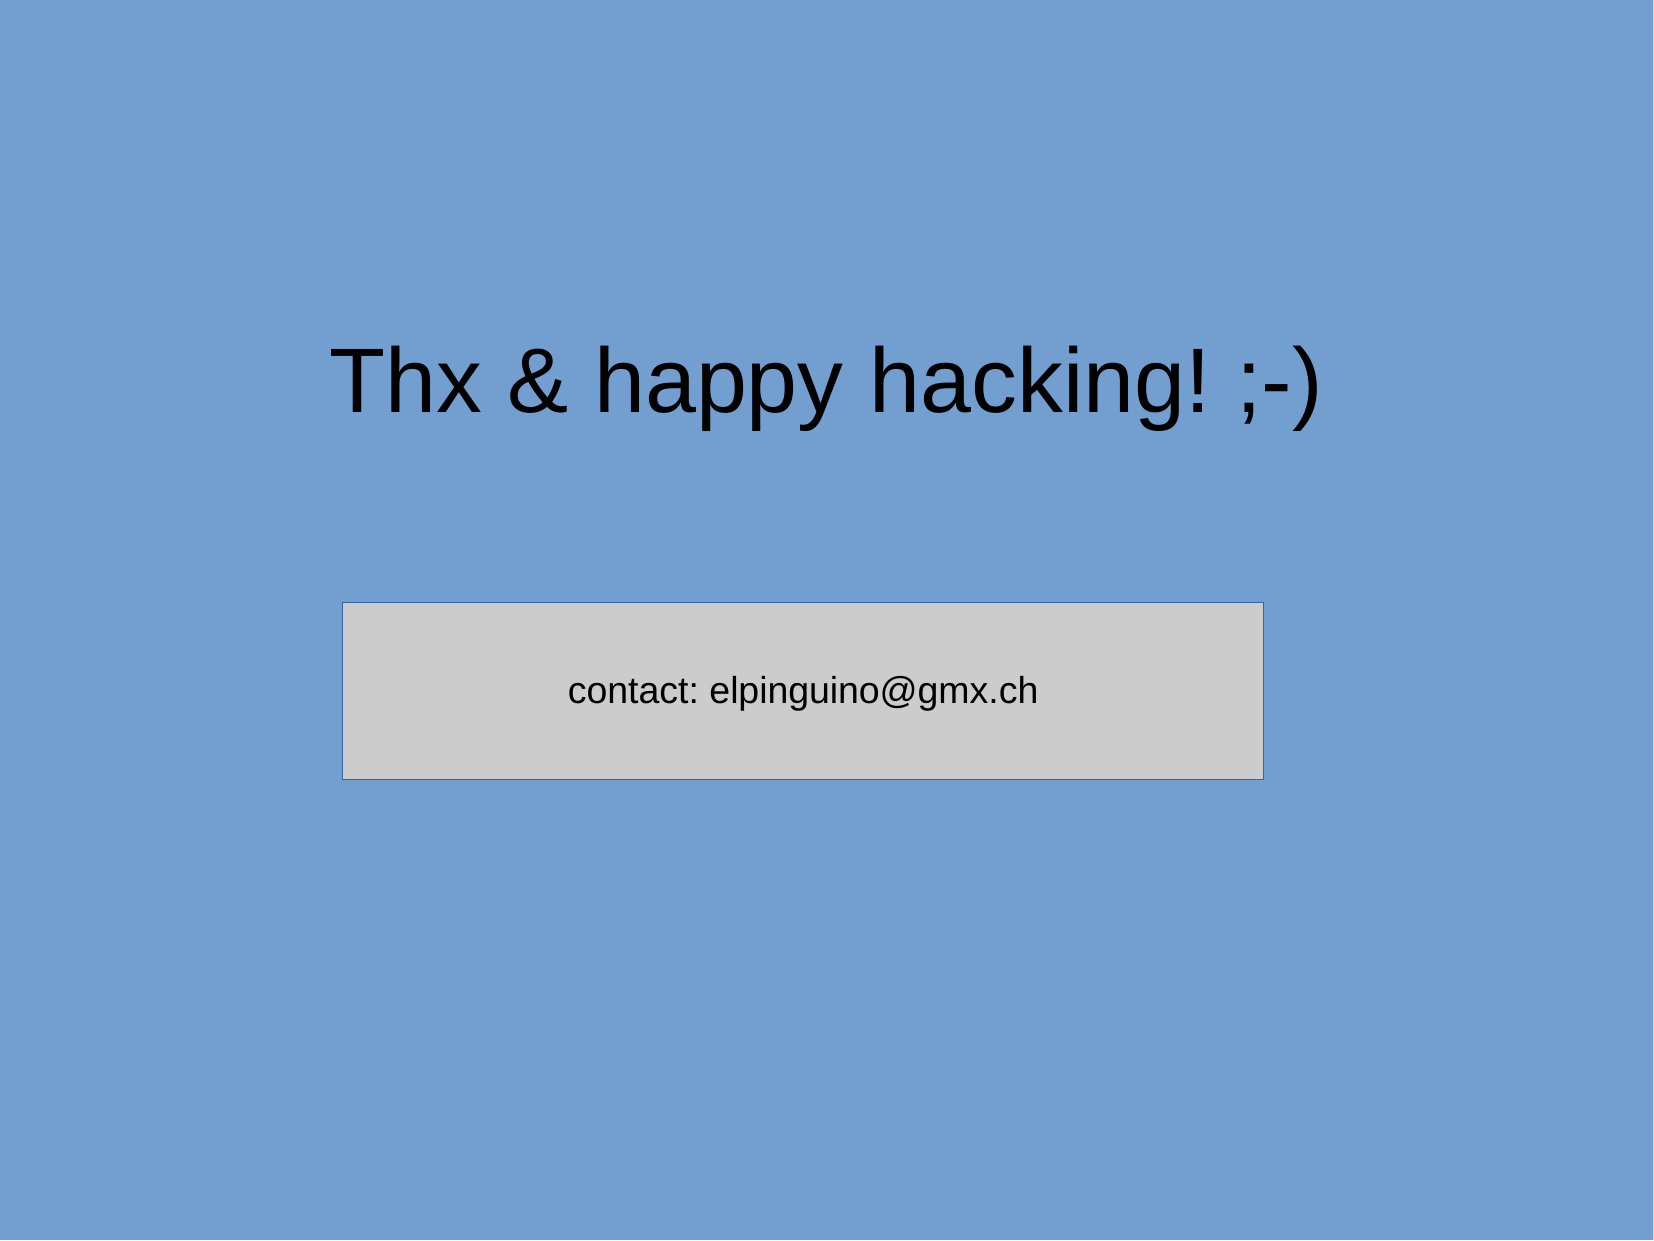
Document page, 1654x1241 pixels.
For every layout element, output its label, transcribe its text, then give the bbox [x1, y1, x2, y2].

title Thx & happy hacking! ;-) [82, 277, 1571, 485]
text_box contact: elpinguino@gmx.ch [342, 602, 1264, 780]
